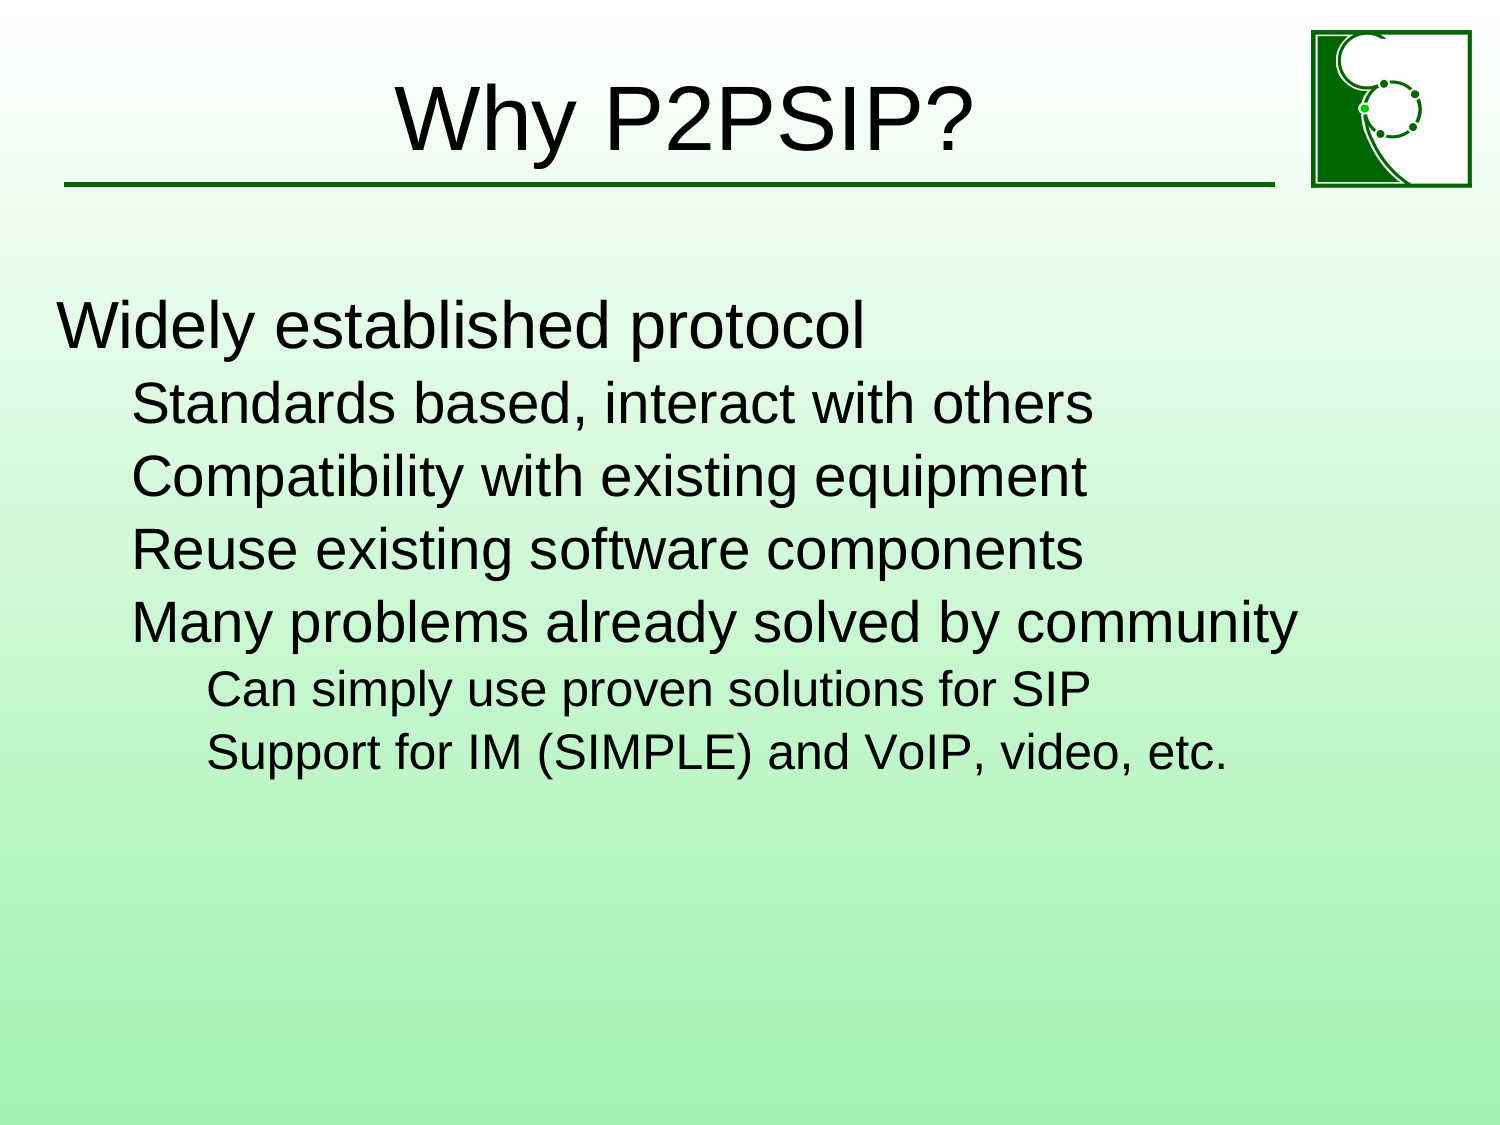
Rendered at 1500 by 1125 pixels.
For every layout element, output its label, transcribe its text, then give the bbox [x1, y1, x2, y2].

list Widely established protocol Standards based, interact with others Compatibility with existing equipment Reuse existing software components Many problems already solved by community Can simply use proven solutions for SIP Support for IM (SIMPLE) and VoIP, video, etc. [41, 287, 1425, 1005]
picture [1311, 30, 1472, 188]
title Why P2PSIP? [76, 24, 1295, 213]
